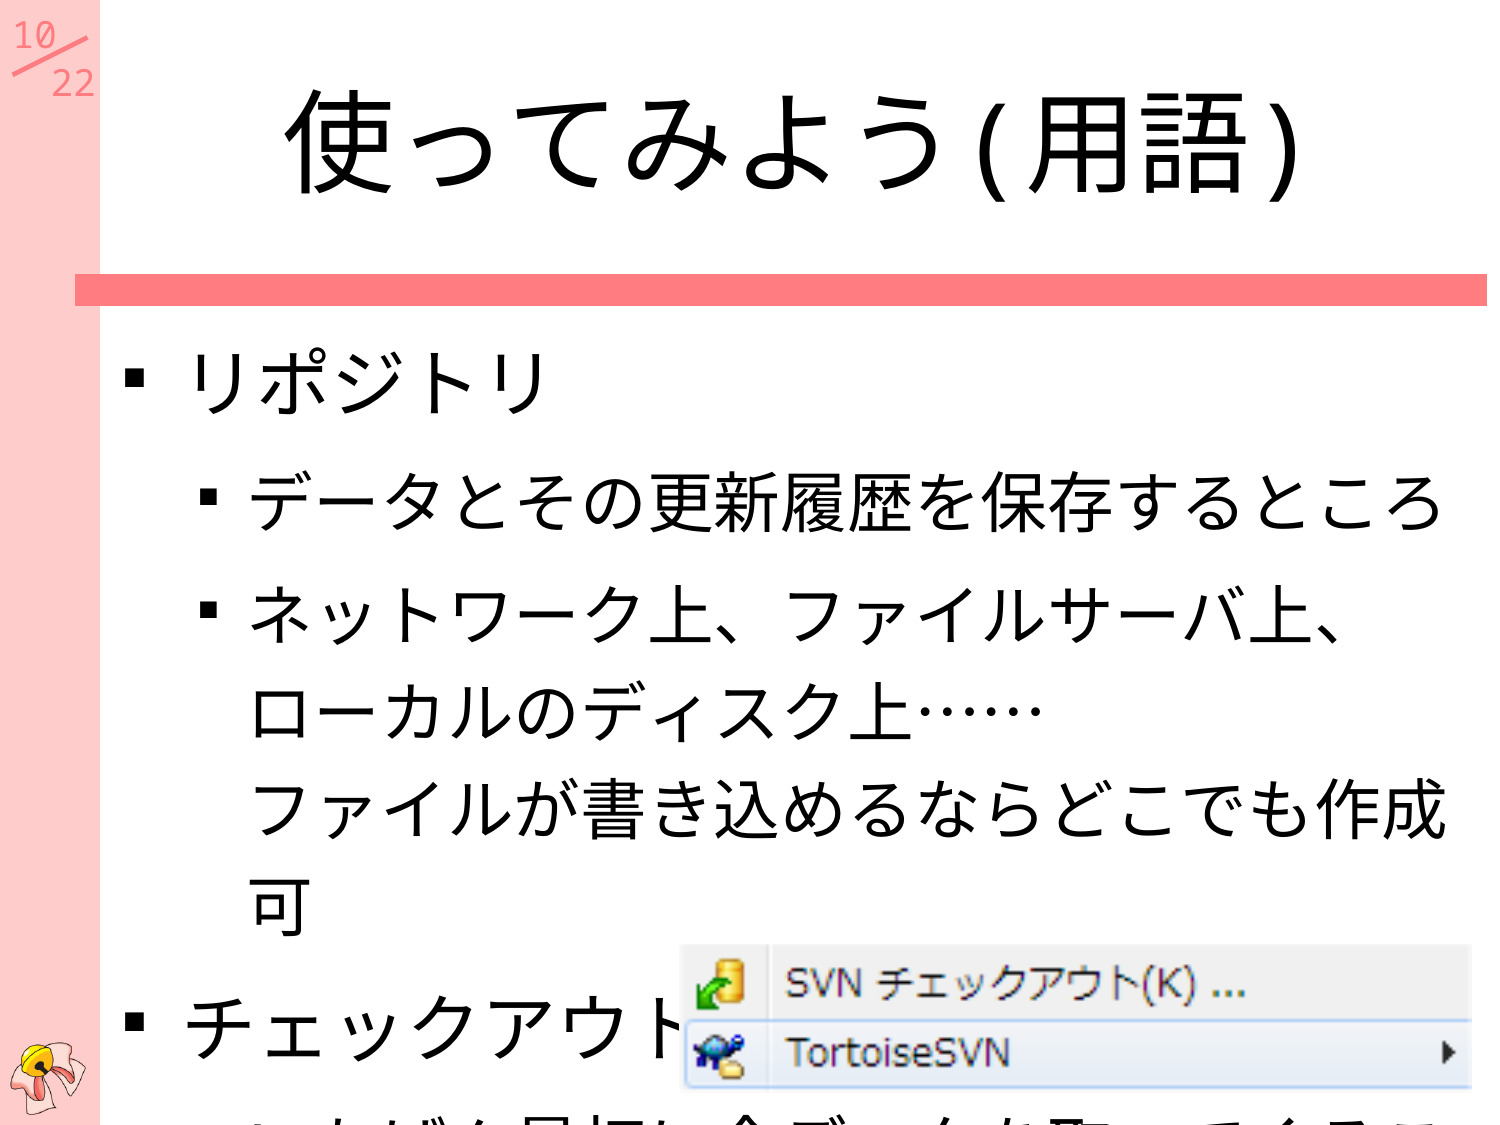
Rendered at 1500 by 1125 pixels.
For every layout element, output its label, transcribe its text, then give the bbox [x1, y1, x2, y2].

picture [679, 944, 1472, 1093]
title 使ってみよう(用語) [125, 35, 1476, 236]
list リポジトリ データとその更新履歴を保存するところ ネットワーク上、ファイルサーバ上、 ローカルのディスク上…… ファイルが書き込めるならどこでも作成可 チェックアウト いちばん最初に全データを取ってくること 最初の1回だけ [125, 324, 1476, 1065]
picture [10, 1042, 86, 1115]
